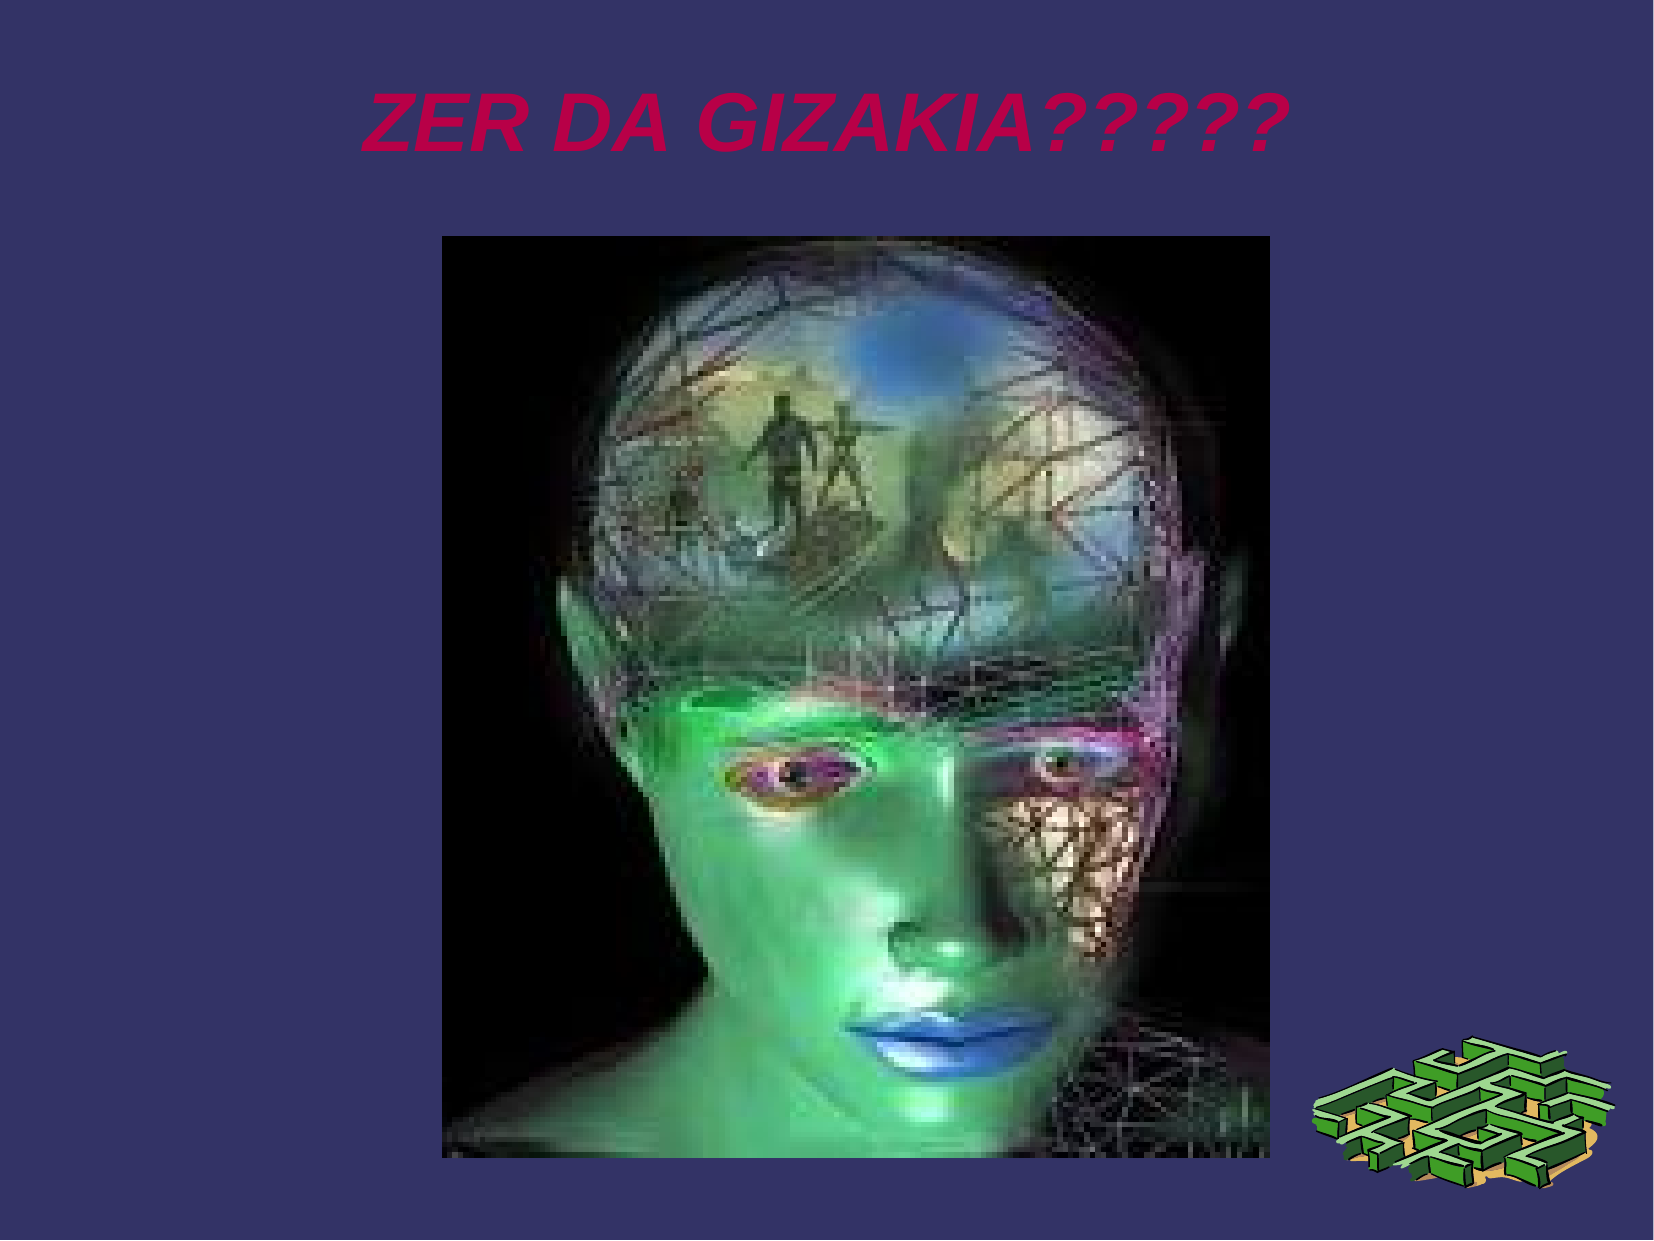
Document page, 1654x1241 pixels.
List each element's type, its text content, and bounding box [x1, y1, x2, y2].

picture [442, 236, 1270, 1158]
title ZER DA GIZAKIA????? [121, 26, 1534, 219]
